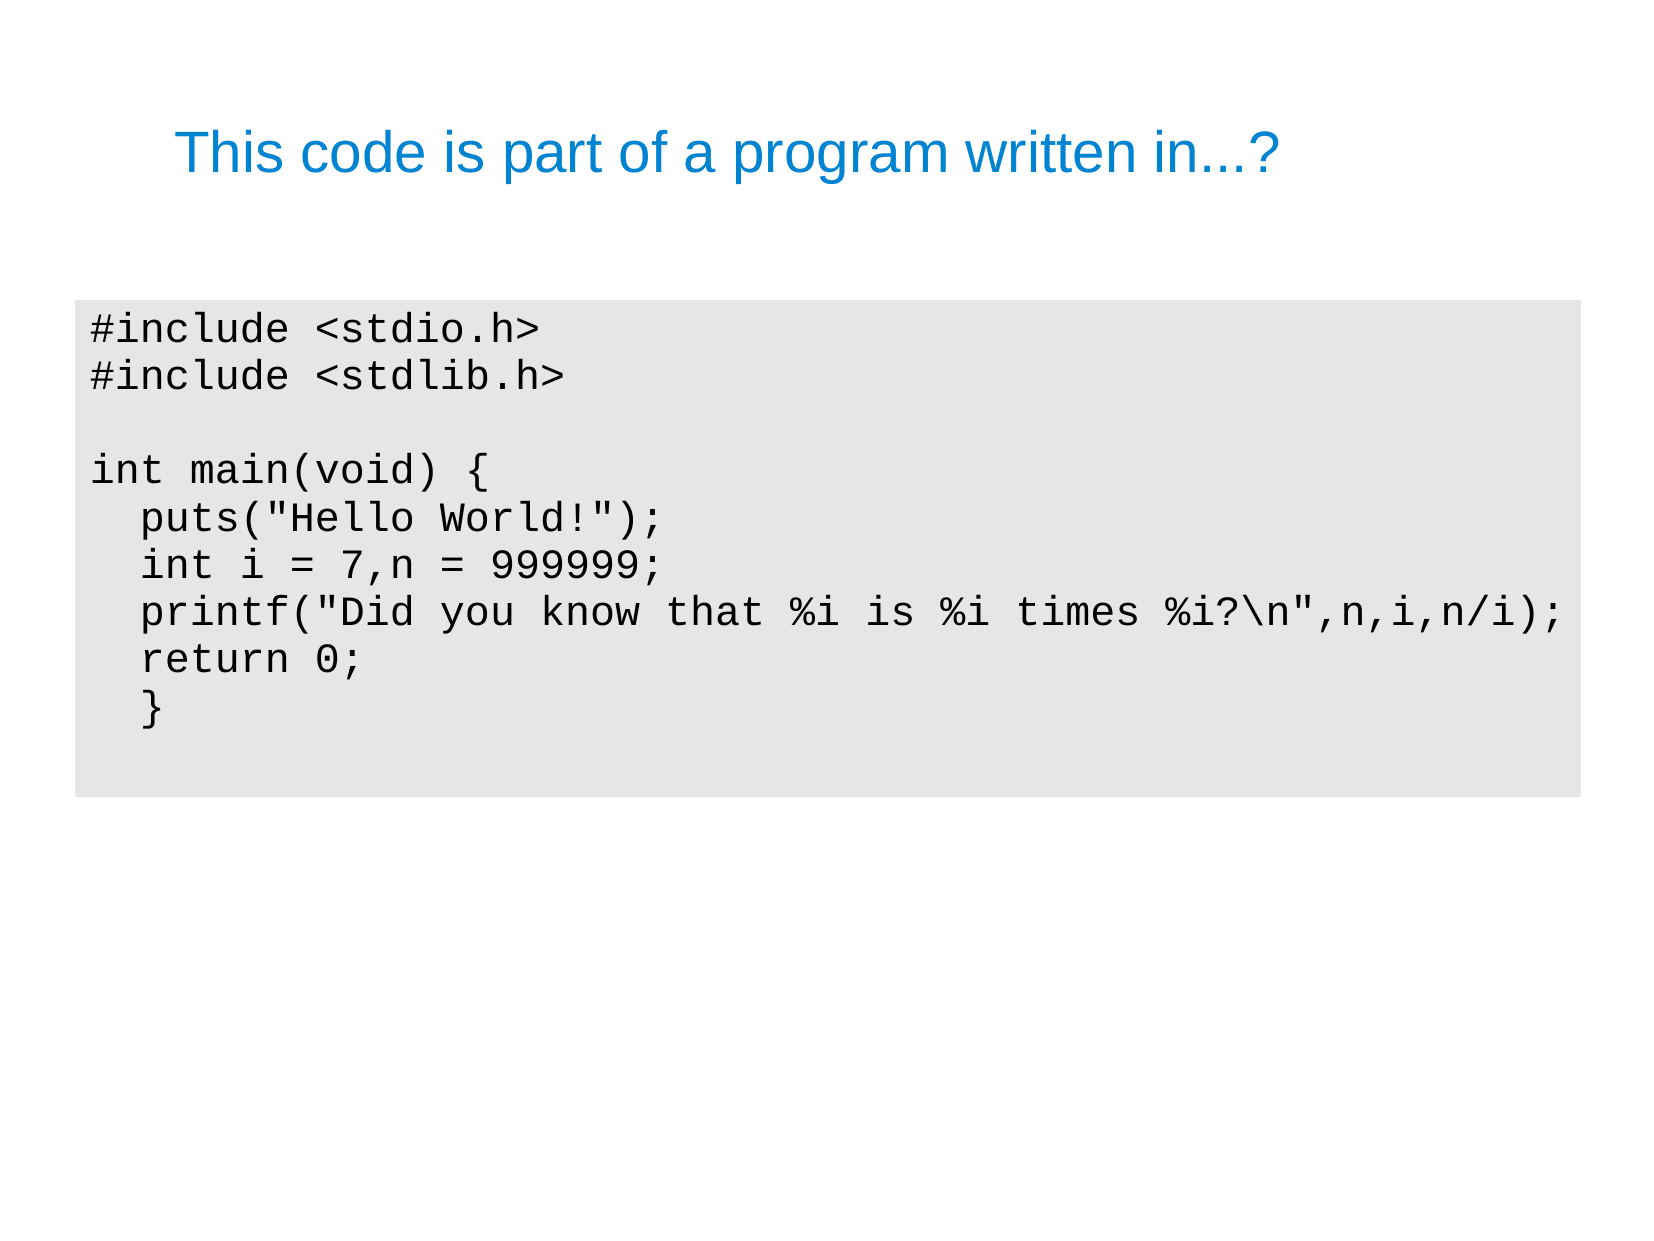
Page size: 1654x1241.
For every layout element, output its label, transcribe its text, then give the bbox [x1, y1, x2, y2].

text_box #include <stdio.h> #include <stdlib.h> int main(void) { puts("Hello World!"); int i = 7,n = 999999; printf("Did you know that %i is %i times %i?\n",n,i,n/i); return 0; } [75, 300, 1581, 796]
text_box This code is part of a program written in...? [159, 112, 1501, 260]
